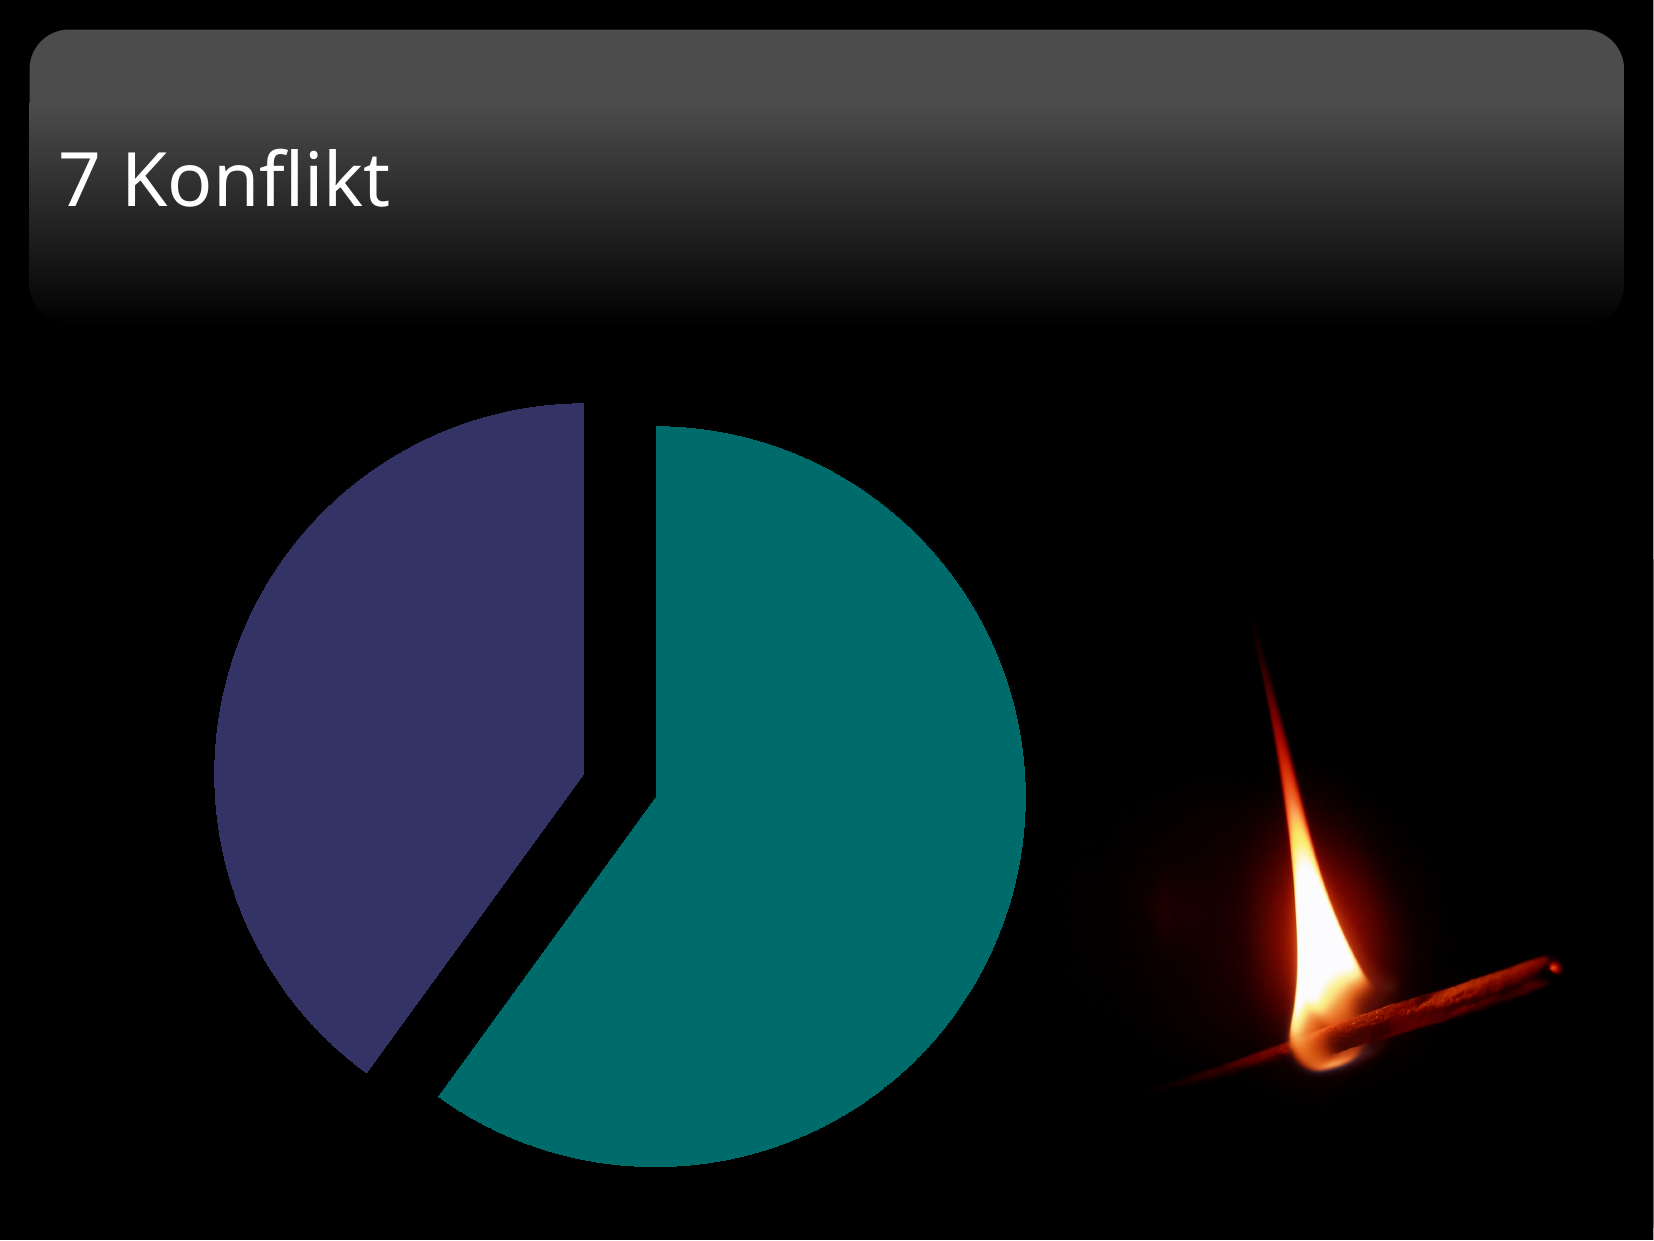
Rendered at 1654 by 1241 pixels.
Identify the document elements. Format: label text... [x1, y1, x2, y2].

picture [732, 559, 1654, 1228]
title 7 Konflikt [59, 59, 1595, 296]
chart [88, 344, 1152, 1211]
